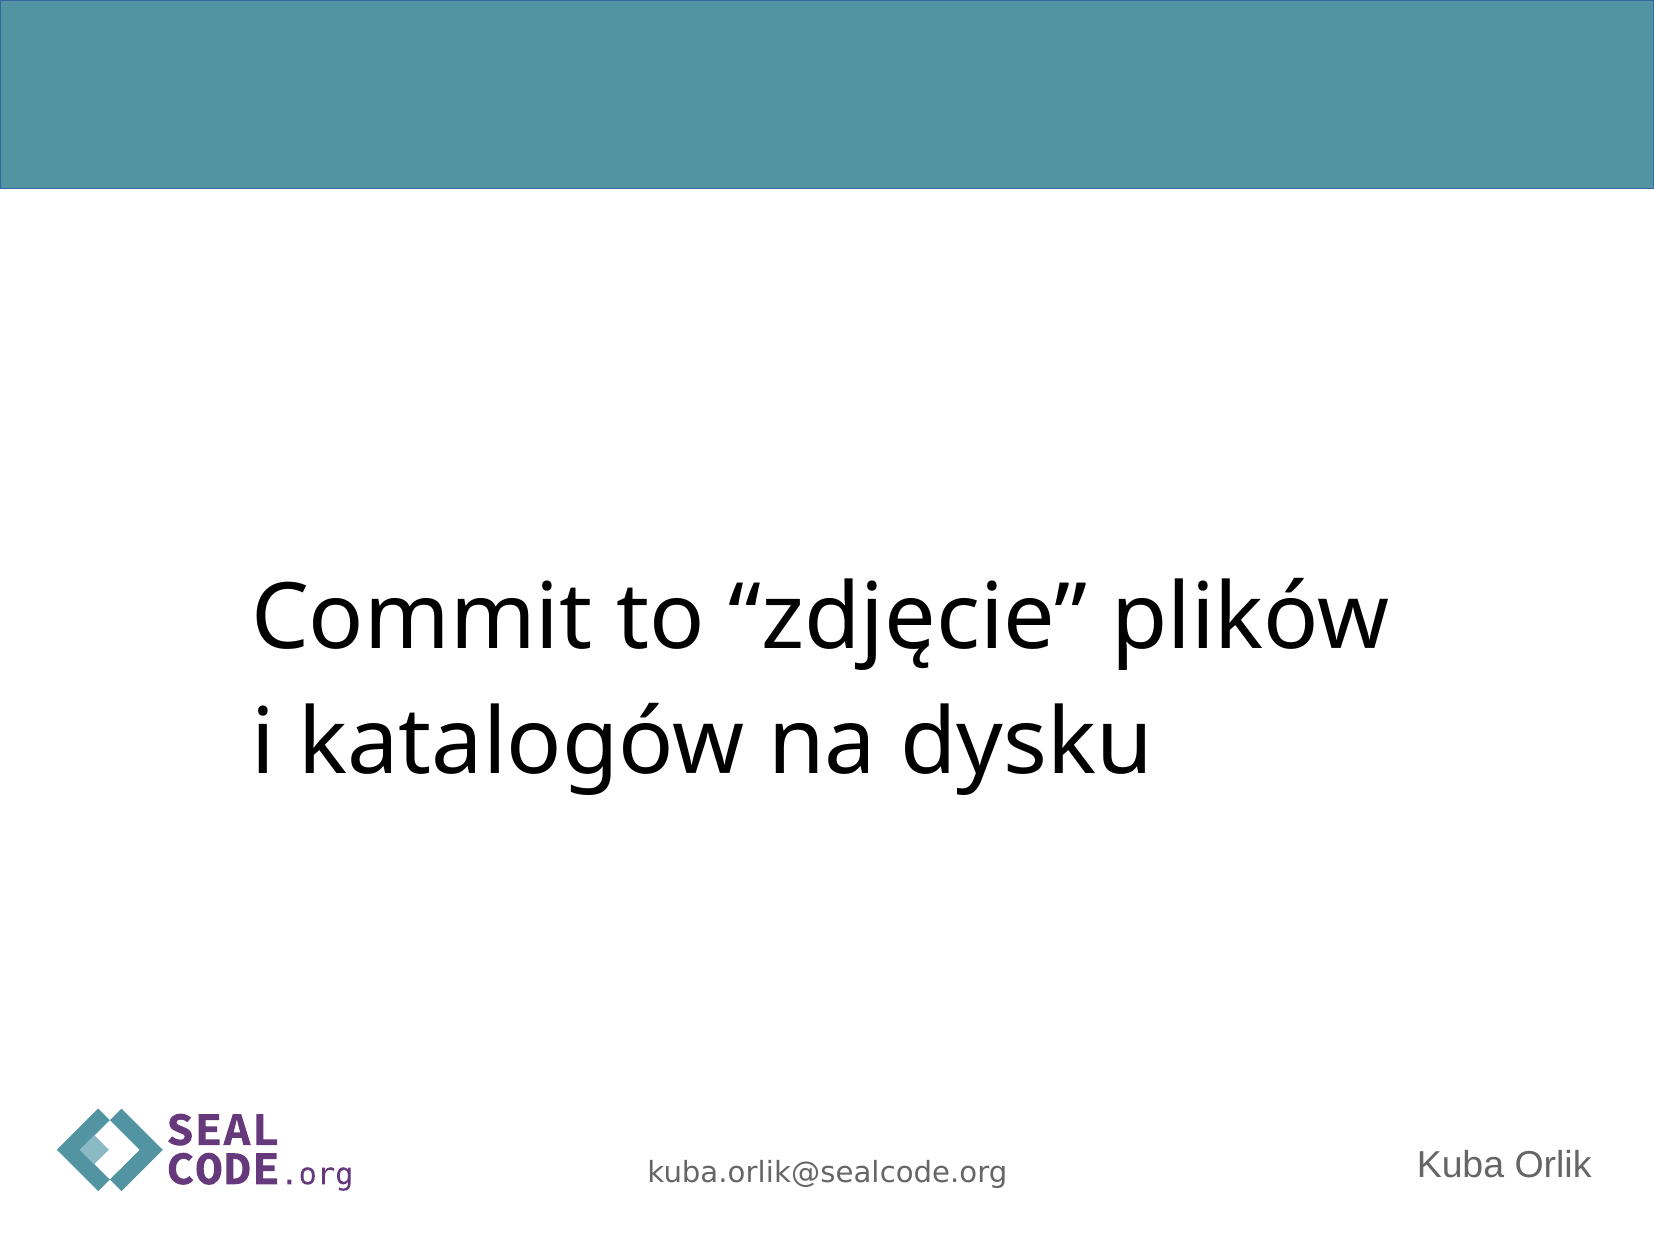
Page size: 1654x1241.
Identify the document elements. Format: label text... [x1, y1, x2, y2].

text_box Commit to “zdjęcie” plików i katalogów na dysku [200, 543, 1536, 1075]
